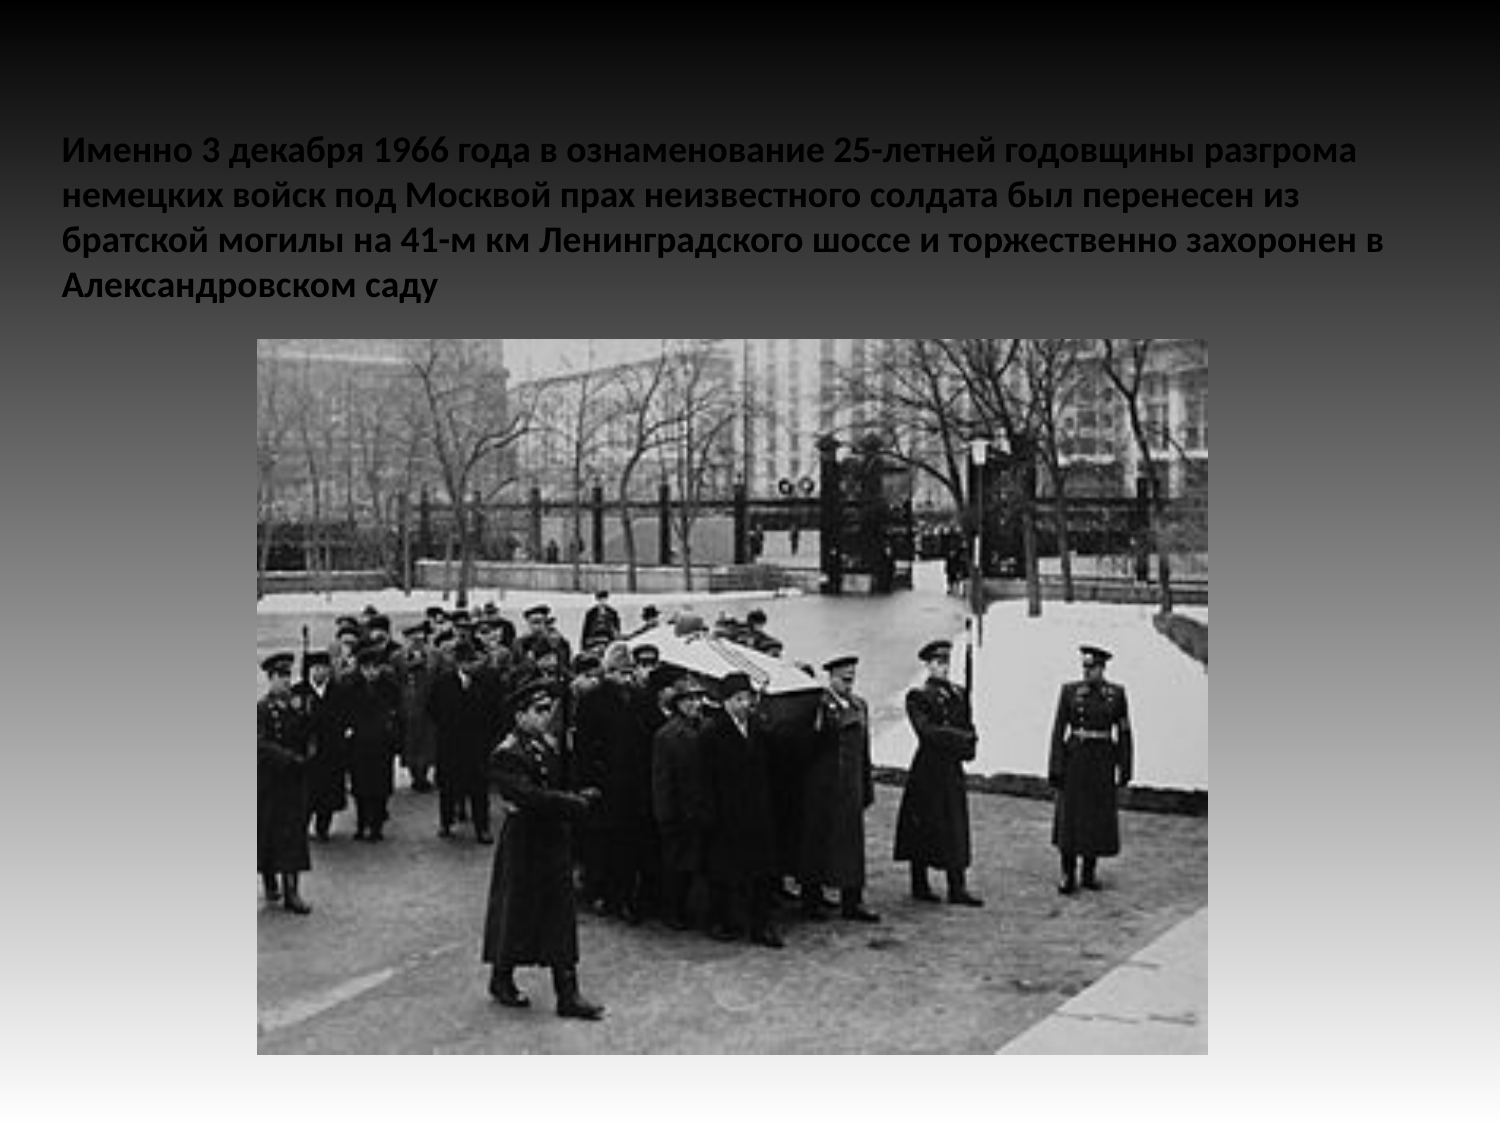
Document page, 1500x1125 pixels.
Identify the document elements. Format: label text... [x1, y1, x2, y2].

picture [257, 339, 1208, 1055]
text_box Именно 3 декабря 1966 года в ознаменование 25-летней годовщины разгрома немецких войск под Москвой прах неизвестного солдата был перенесен из братской могилы на 41-м км Ленинградского шоссе и торжественно захоронен в Александровском саду [46, 117, 1454, 312]
